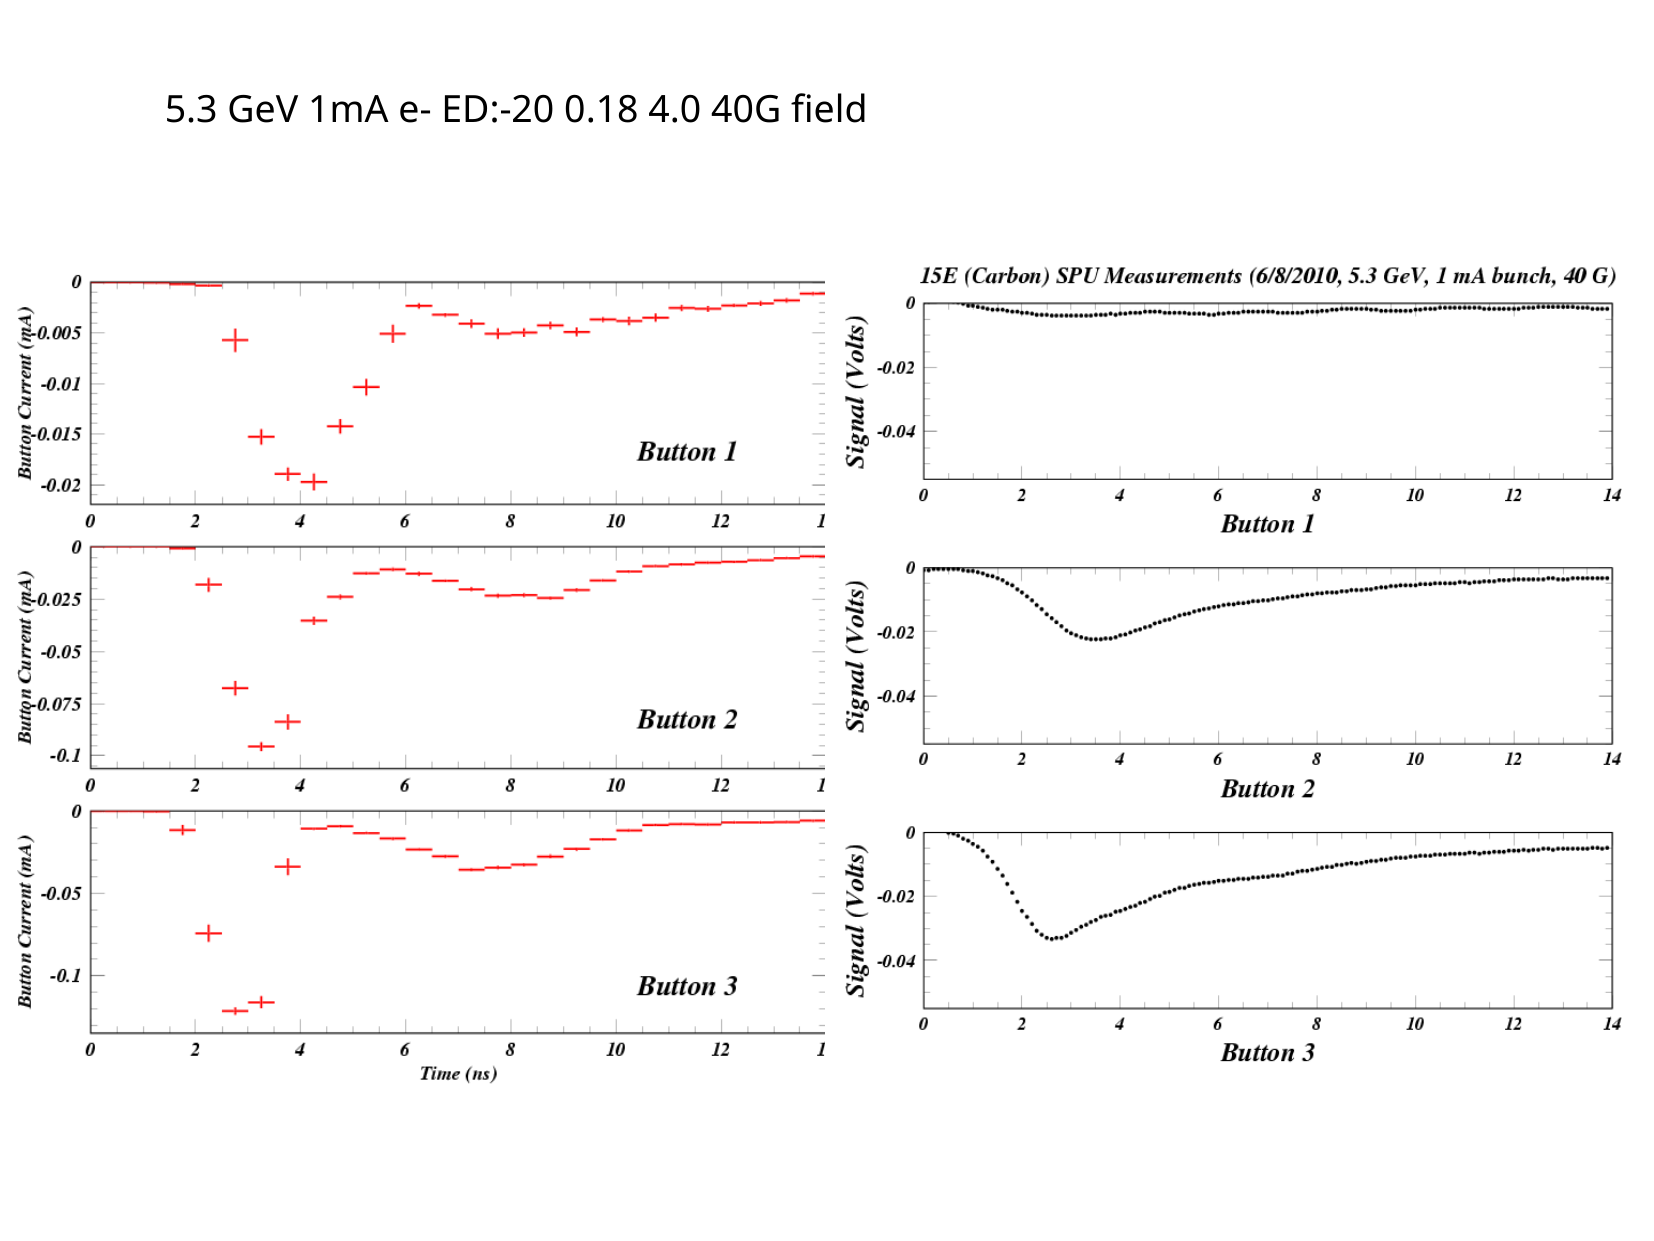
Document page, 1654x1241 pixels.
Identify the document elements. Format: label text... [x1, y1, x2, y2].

text_box 5.3 GeV 1mA e- ED:-20 0.18 4.0 40G field [150, 75, 1126, 134]
picture [0, 253, 1654, 1126]
